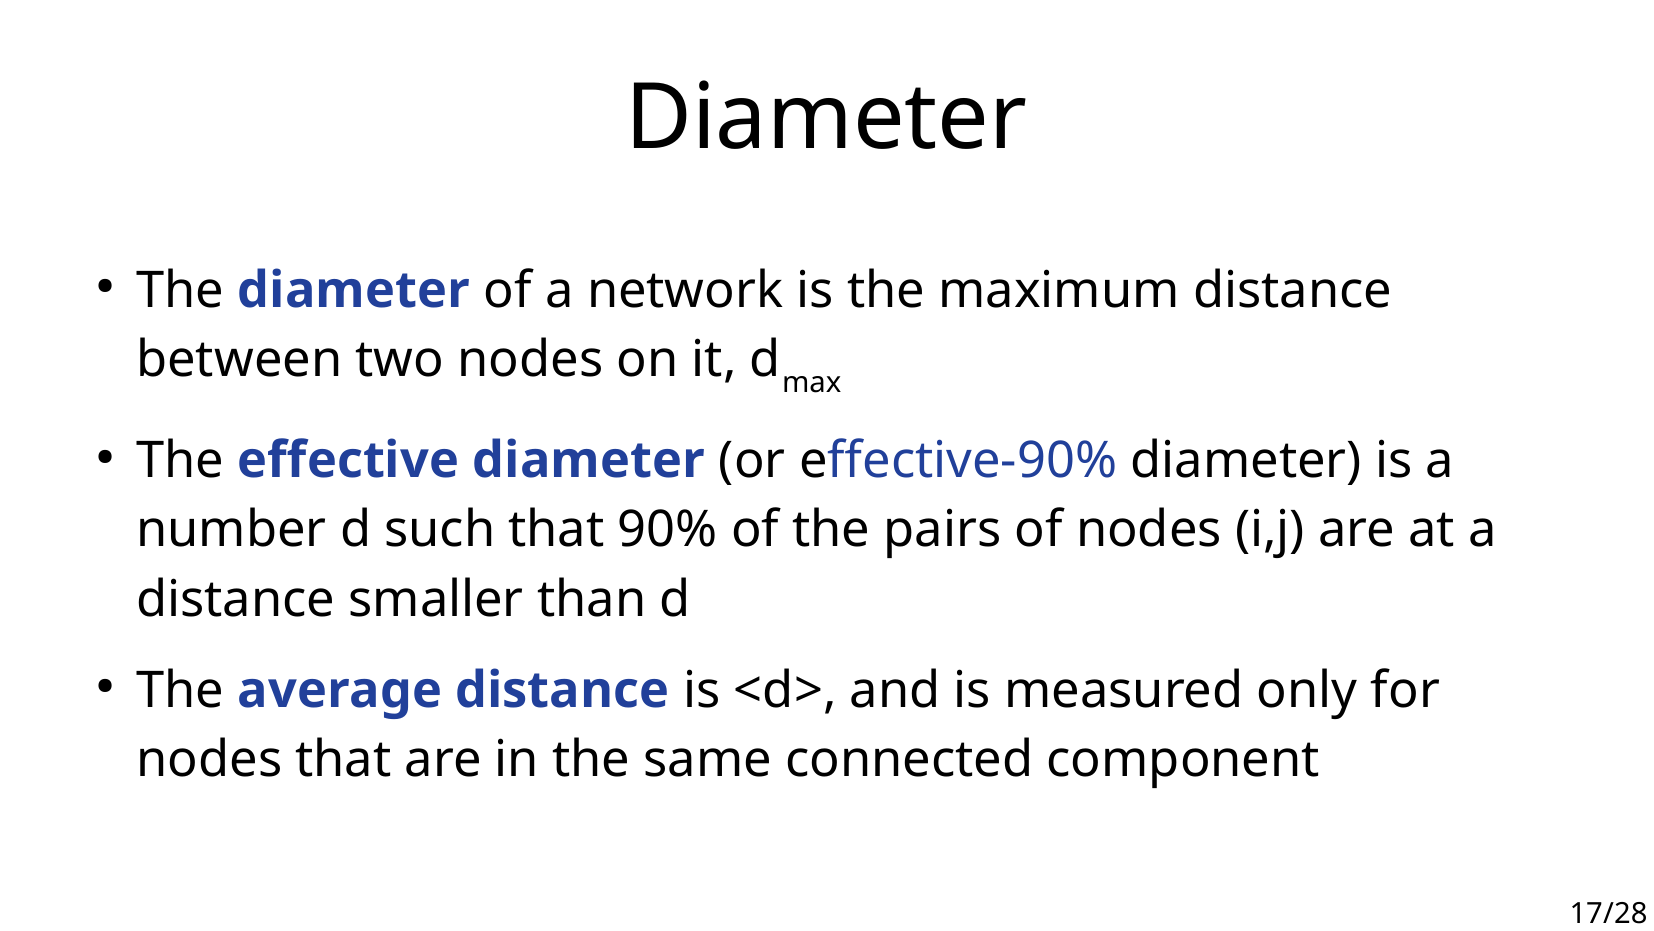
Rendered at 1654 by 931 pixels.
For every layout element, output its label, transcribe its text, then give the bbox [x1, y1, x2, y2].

list The diameter of a network is the maximum distance between two nodes on it, dmax The effective diameter (or effective-90% diameter) is a number d such that 90% of the pairs of nodes (i,j) are at a distance smaller than d The average distance is <d>, and is measured only for nodes that are in the same connected component [82, 253, 1571, 793]
title Diameter [82, 1, 1571, 226]
